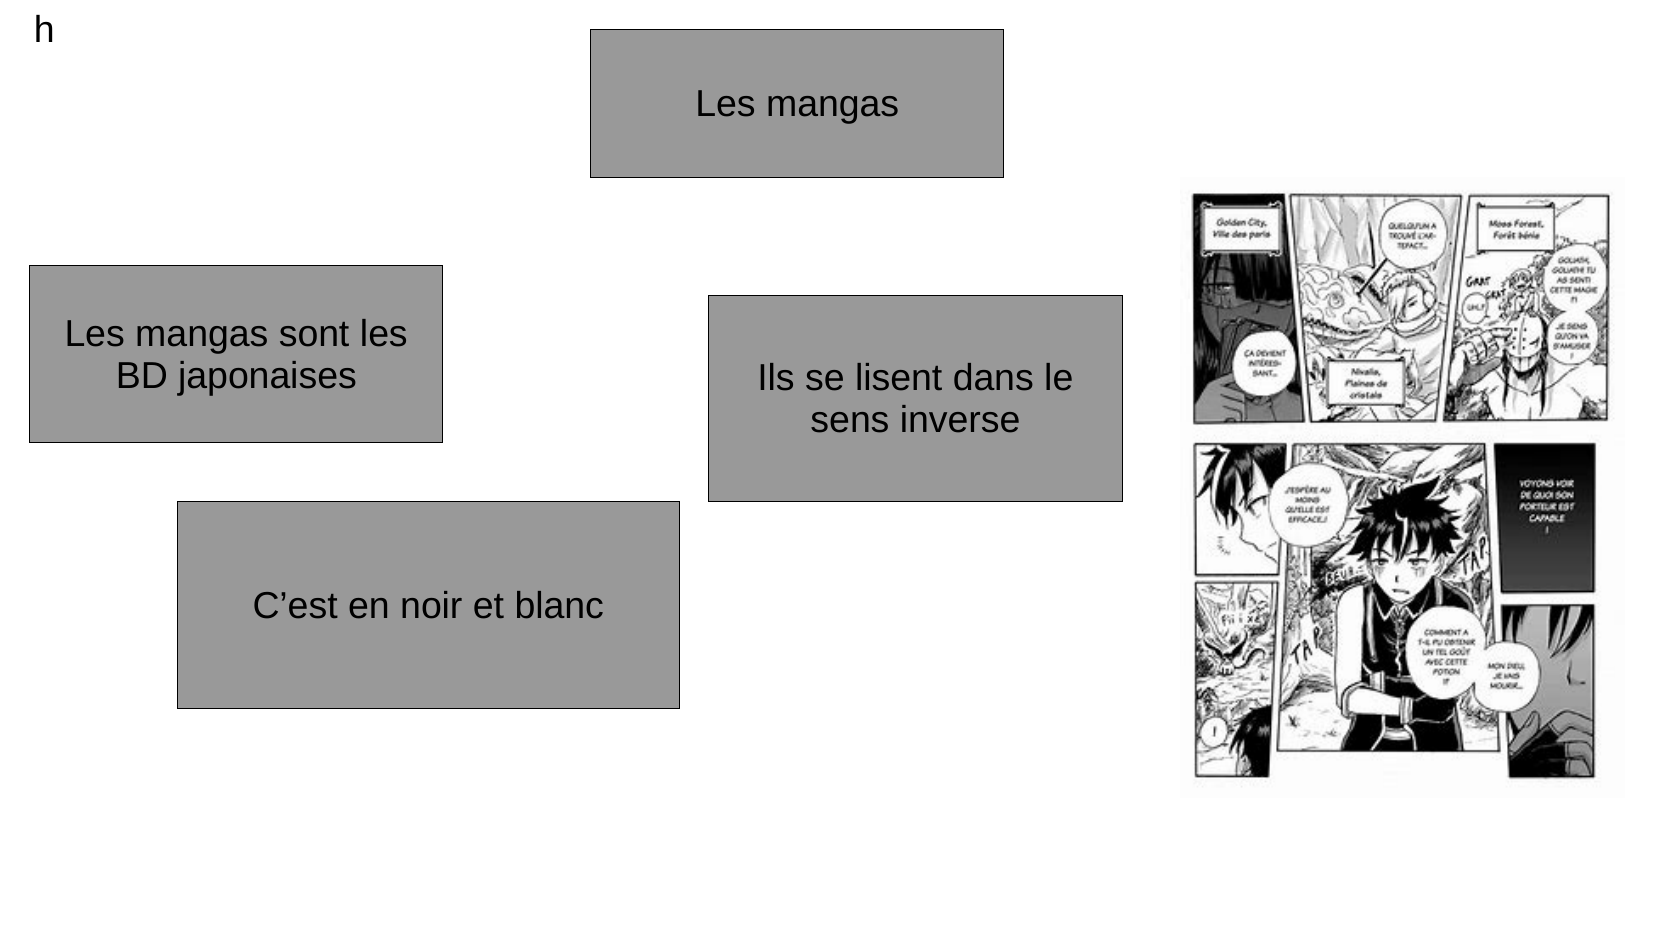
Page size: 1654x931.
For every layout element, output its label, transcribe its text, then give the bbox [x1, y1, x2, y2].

text_box C’est en noir et blanc [177, 501, 680, 709]
text_box Ils se lisent dans le sens inverse [708, 295, 1123, 502]
picture [1180, 177, 1625, 798]
text_box Les mangas [590, 29, 1004, 178]
text_box Les mangas sont les BD japonaises [29, 265, 443, 443]
text_box h [0, 0, 89, 60]
